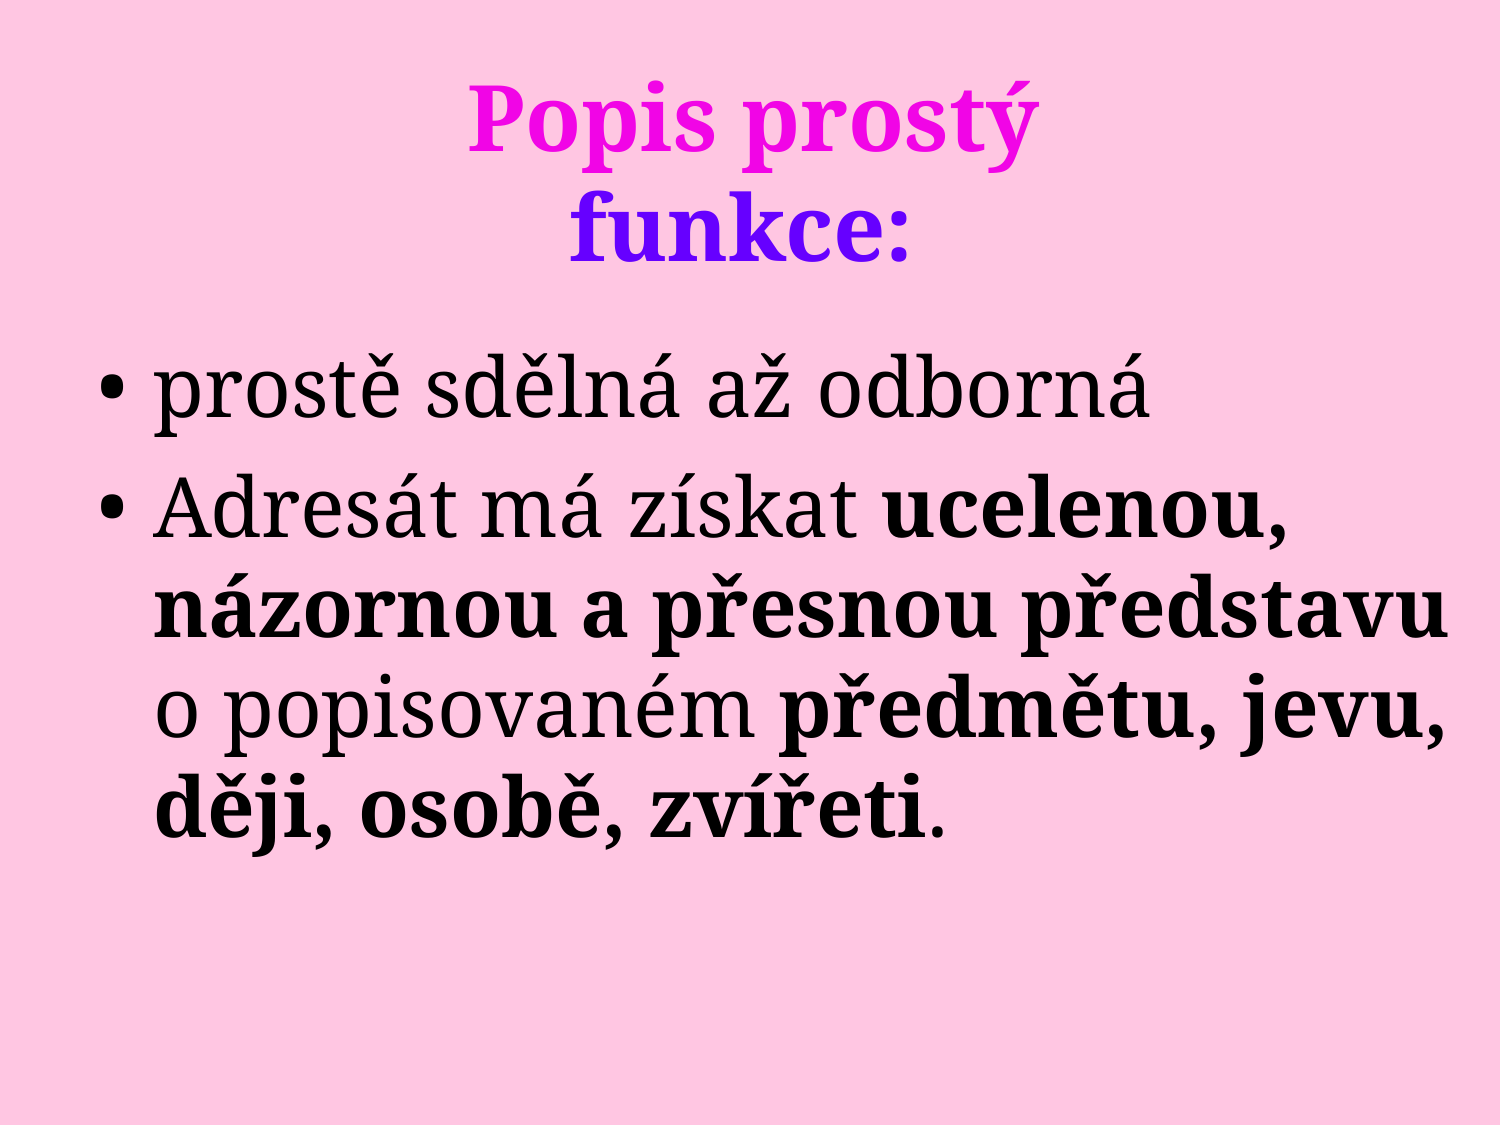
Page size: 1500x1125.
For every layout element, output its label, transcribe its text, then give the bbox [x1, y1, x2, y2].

list prostě sdělná až odborná Adresát má získat ucelenou, názornou a přesnou představu o popisovaném předmětu, jevu, ději, osobě, zvířeti. [82, 326, 1477, 1125]
title Popis prostý funkce: [112, 24, 1372, 288]
